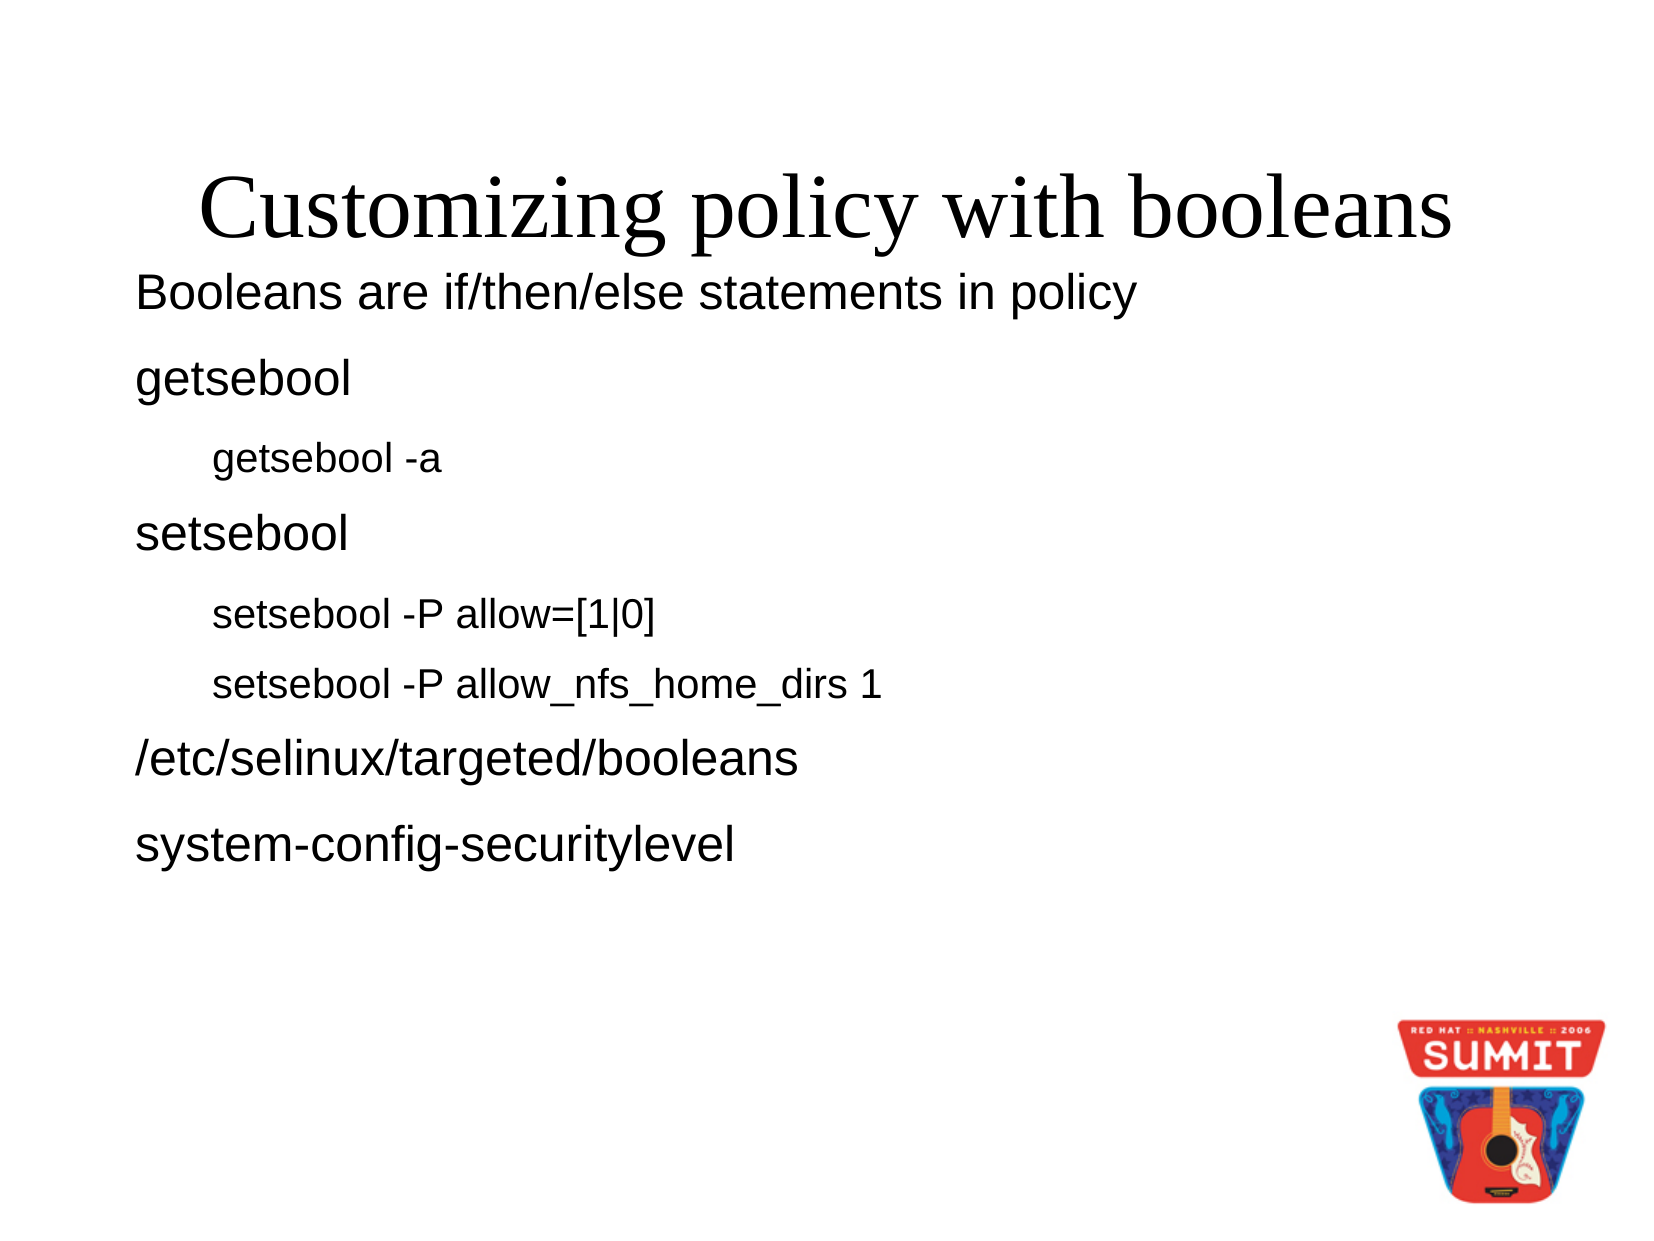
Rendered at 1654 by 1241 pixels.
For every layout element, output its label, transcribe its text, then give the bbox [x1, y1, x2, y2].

list Booleans are if/then/else statements in policy getsebool getsebool -a setsebool setsebool -P allow=[1|0] setsebool -P allow_nfs_home_dirs 1 /etc/selinux/targeted/booleans system-config-securitylevel [117, 264, 1530, 1046]
title Customizing policy with booleans [121, 142, 1534, 270]
picture [1392, 1011, 1611, 1211]
